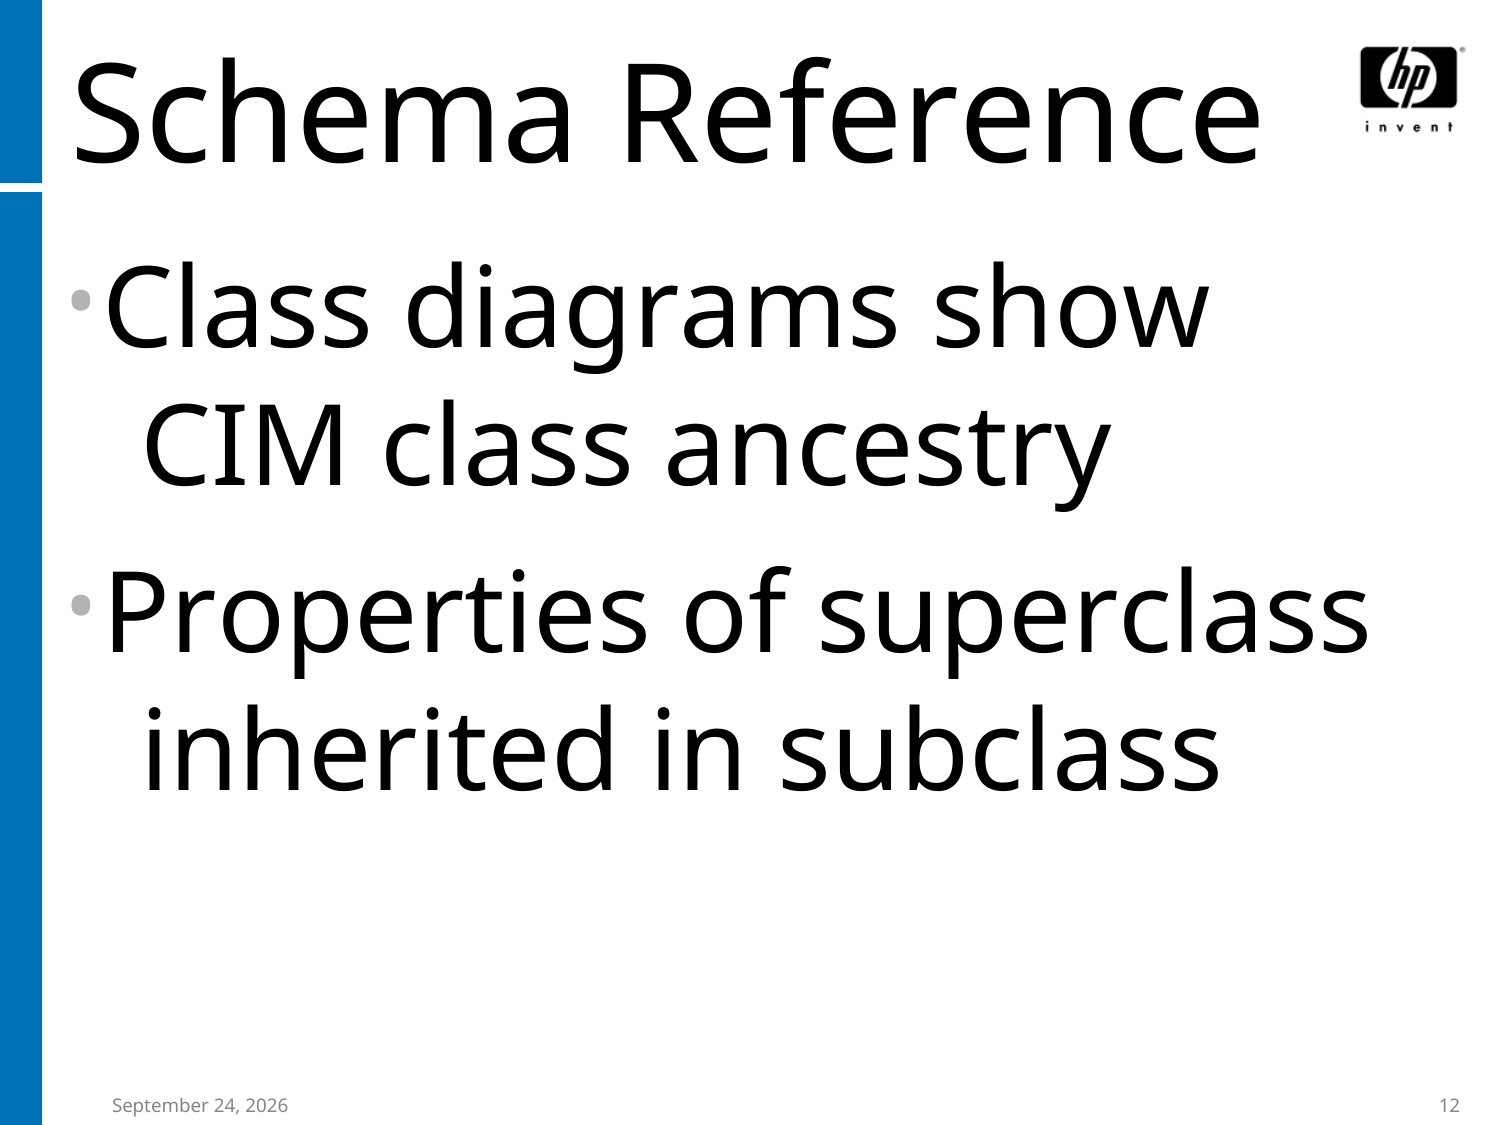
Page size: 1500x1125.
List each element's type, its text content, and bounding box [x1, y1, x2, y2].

list Class diagrams show CIM class ancestry Properties of superclass inherited in subclass [65, 237, 1423, 1063]
picture [1350, 37, 1472, 141]
title Schema Reference [70, 18, 1322, 207]
